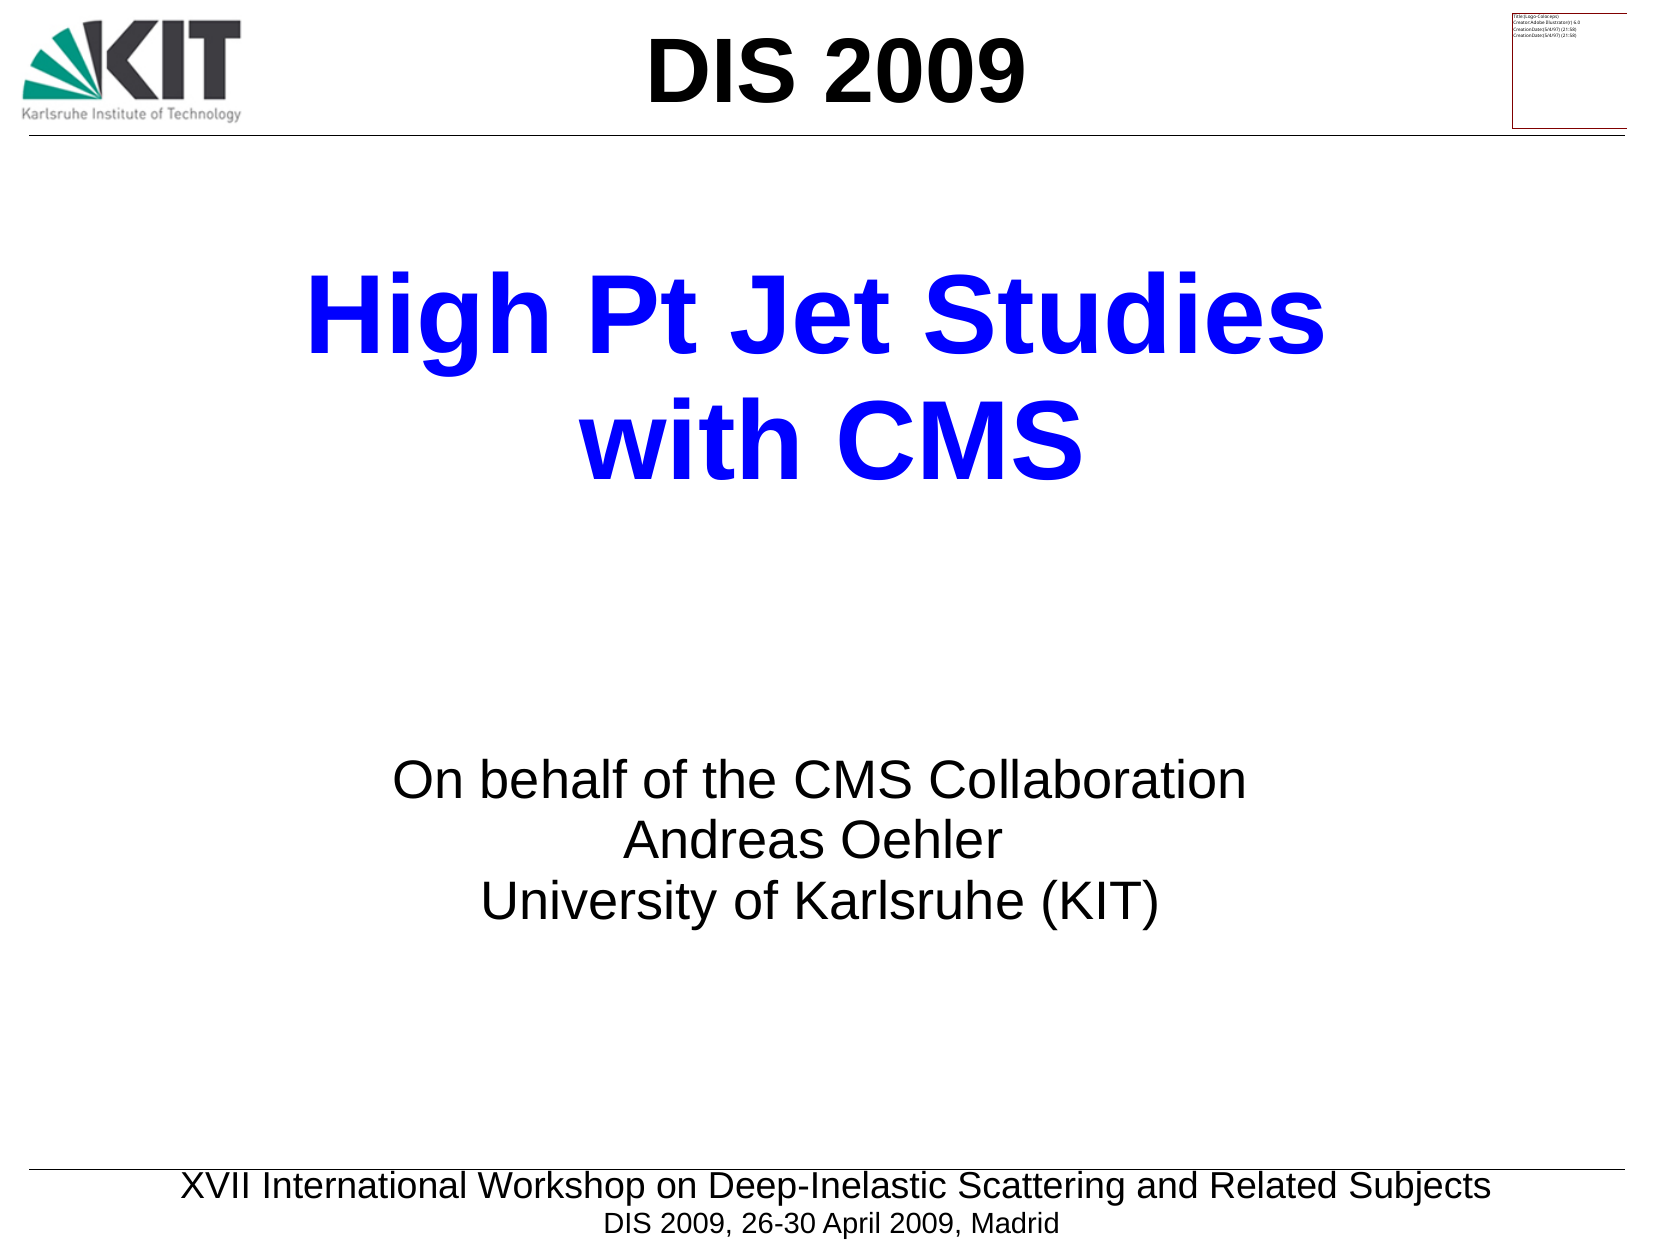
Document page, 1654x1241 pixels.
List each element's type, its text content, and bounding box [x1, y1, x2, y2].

text_box XVII International Workshop on Deep-Inelastic Scattering and Related Subjects DIS 2009, 26-30 April 2009, Madrid [165, 1157, 1507, 1241]
title High Pt Jet Studies with CMS [88, 251, 1577, 504]
picture [11, 15, 251, 128]
subtitle On behalf of the CMS Collaboration Andreas Oehler University of Karlsruhe (KIT) [377, 430, 1264, 1157]
text_box DIS 2009 [630, 11, 1043, 130]
